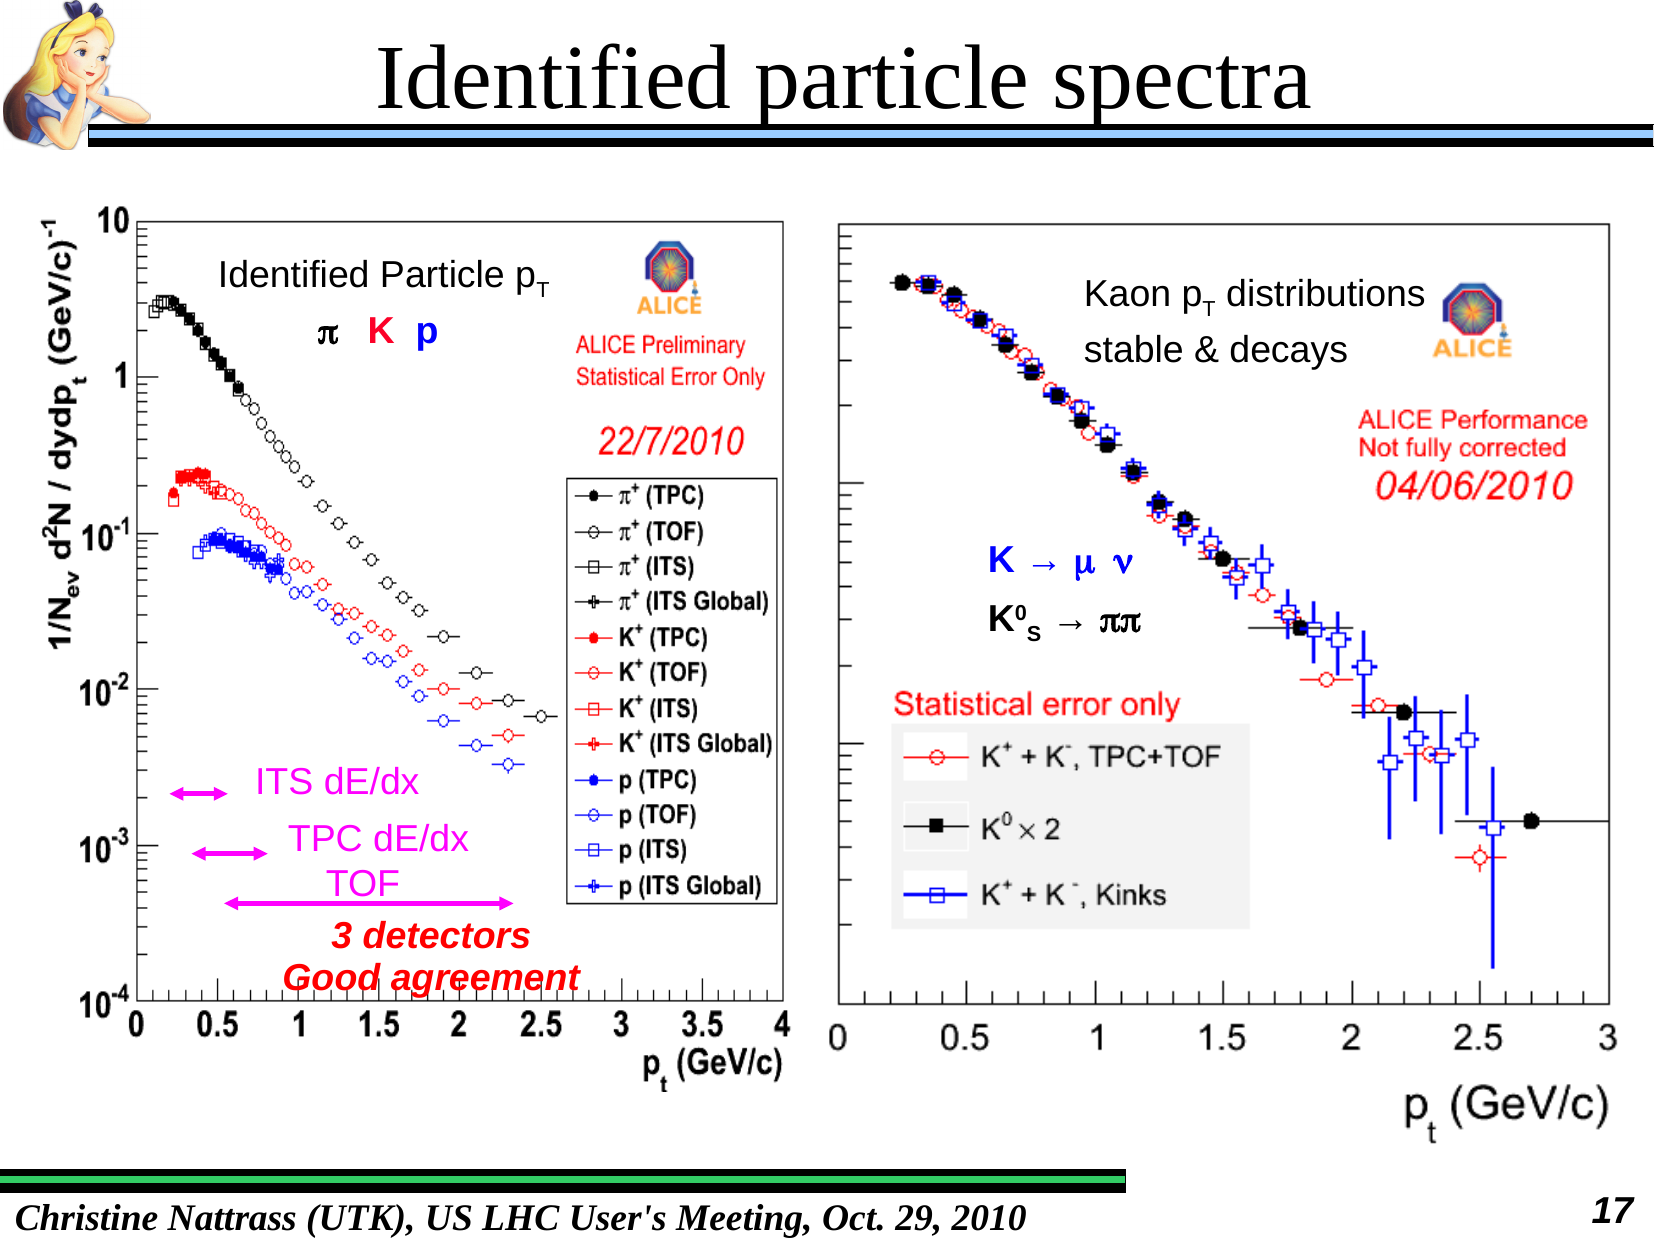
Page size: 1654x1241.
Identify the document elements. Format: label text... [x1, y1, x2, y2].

picture [3, 0, 151, 150]
text_box TPC dE/dx [272, 811, 495, 868]
title Identified particle spectra [100, 15, 1589, 139]
picture [18, 191, 796, 1092]
text_box Kaon pT distributions stable & decays [1068, 262, 1442, 379]
text_box K →  K0S →  [972, 532, 1157, 649]
text_box Identified Particle pT  K p [202, 243, 565, 360]
picture [824, 206, 1626, 1152]
text_box TOF [310, 856, 416, 907]
text_box 17 [1572, 1182, 1648, 1240]
text_box 3 detectors Good agreement [150, 907, 713, 1006]
text_box ITS dE/dx [239, 754, 446, 811]
